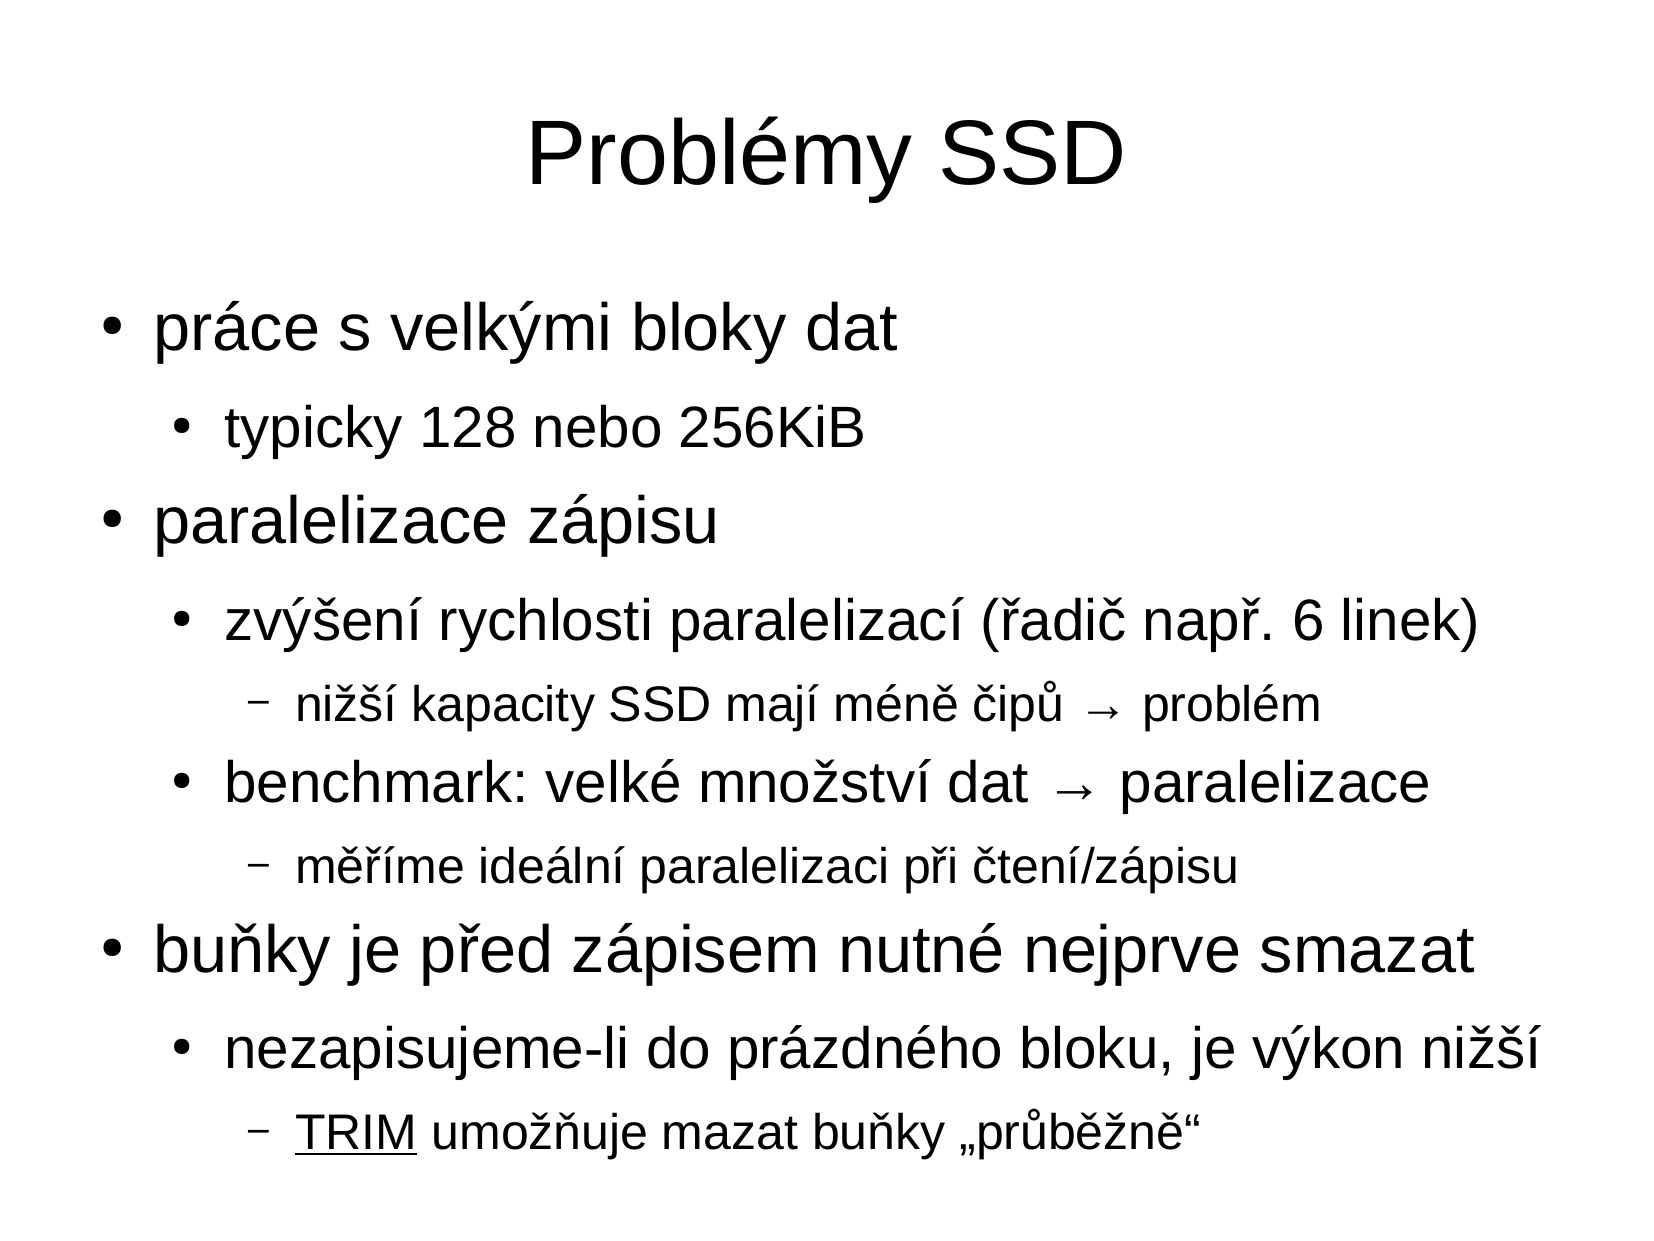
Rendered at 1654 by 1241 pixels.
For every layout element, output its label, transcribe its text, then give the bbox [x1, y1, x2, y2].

list práce s velkými bloky dat typicky 128 nebo 256KiB paralelizace zápisu zvýšení rychlosti paralelizací (řadič např. 6 linek) nižší kapacity SSD mají méně čipů → problém benchmark: velké množství dat → paralelizace měříme ideální paralelizaci při čtení/zápisu buňky je před zápisem nutné nejprve smazat nezapisujeme-li do prázdného bloku, je výkon nižší TRIM umožňuje mazat buňky „průběžně“ [82, 290, 1571, 1161]
title Problémy SSD [82, 49, 1571, 257]
